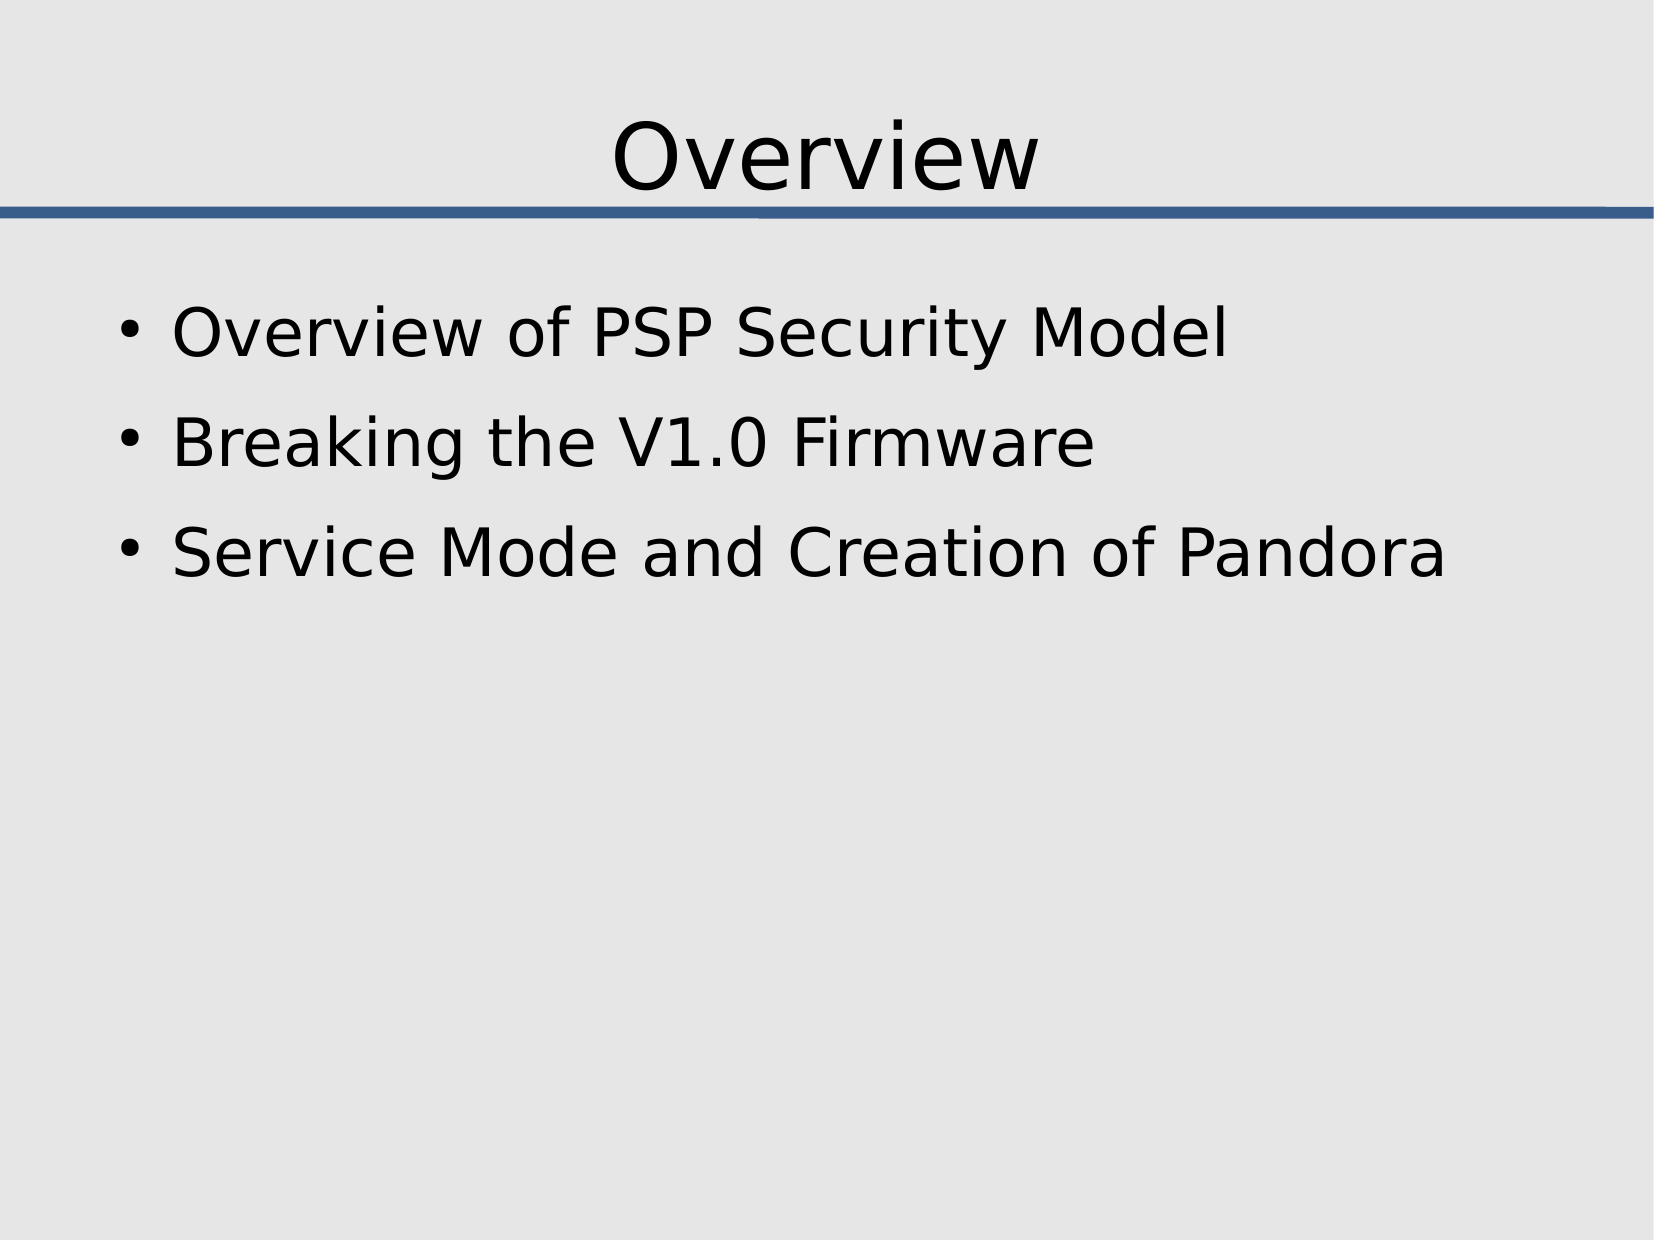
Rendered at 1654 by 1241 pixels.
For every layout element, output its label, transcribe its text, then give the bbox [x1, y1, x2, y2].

title Overview [82, 56, 1571, 250]
list Overview of PSP Security Model Breaking the V1.0 Firmware Service Mode and Creation of Pandora [82, 290, 1571, 1094]
